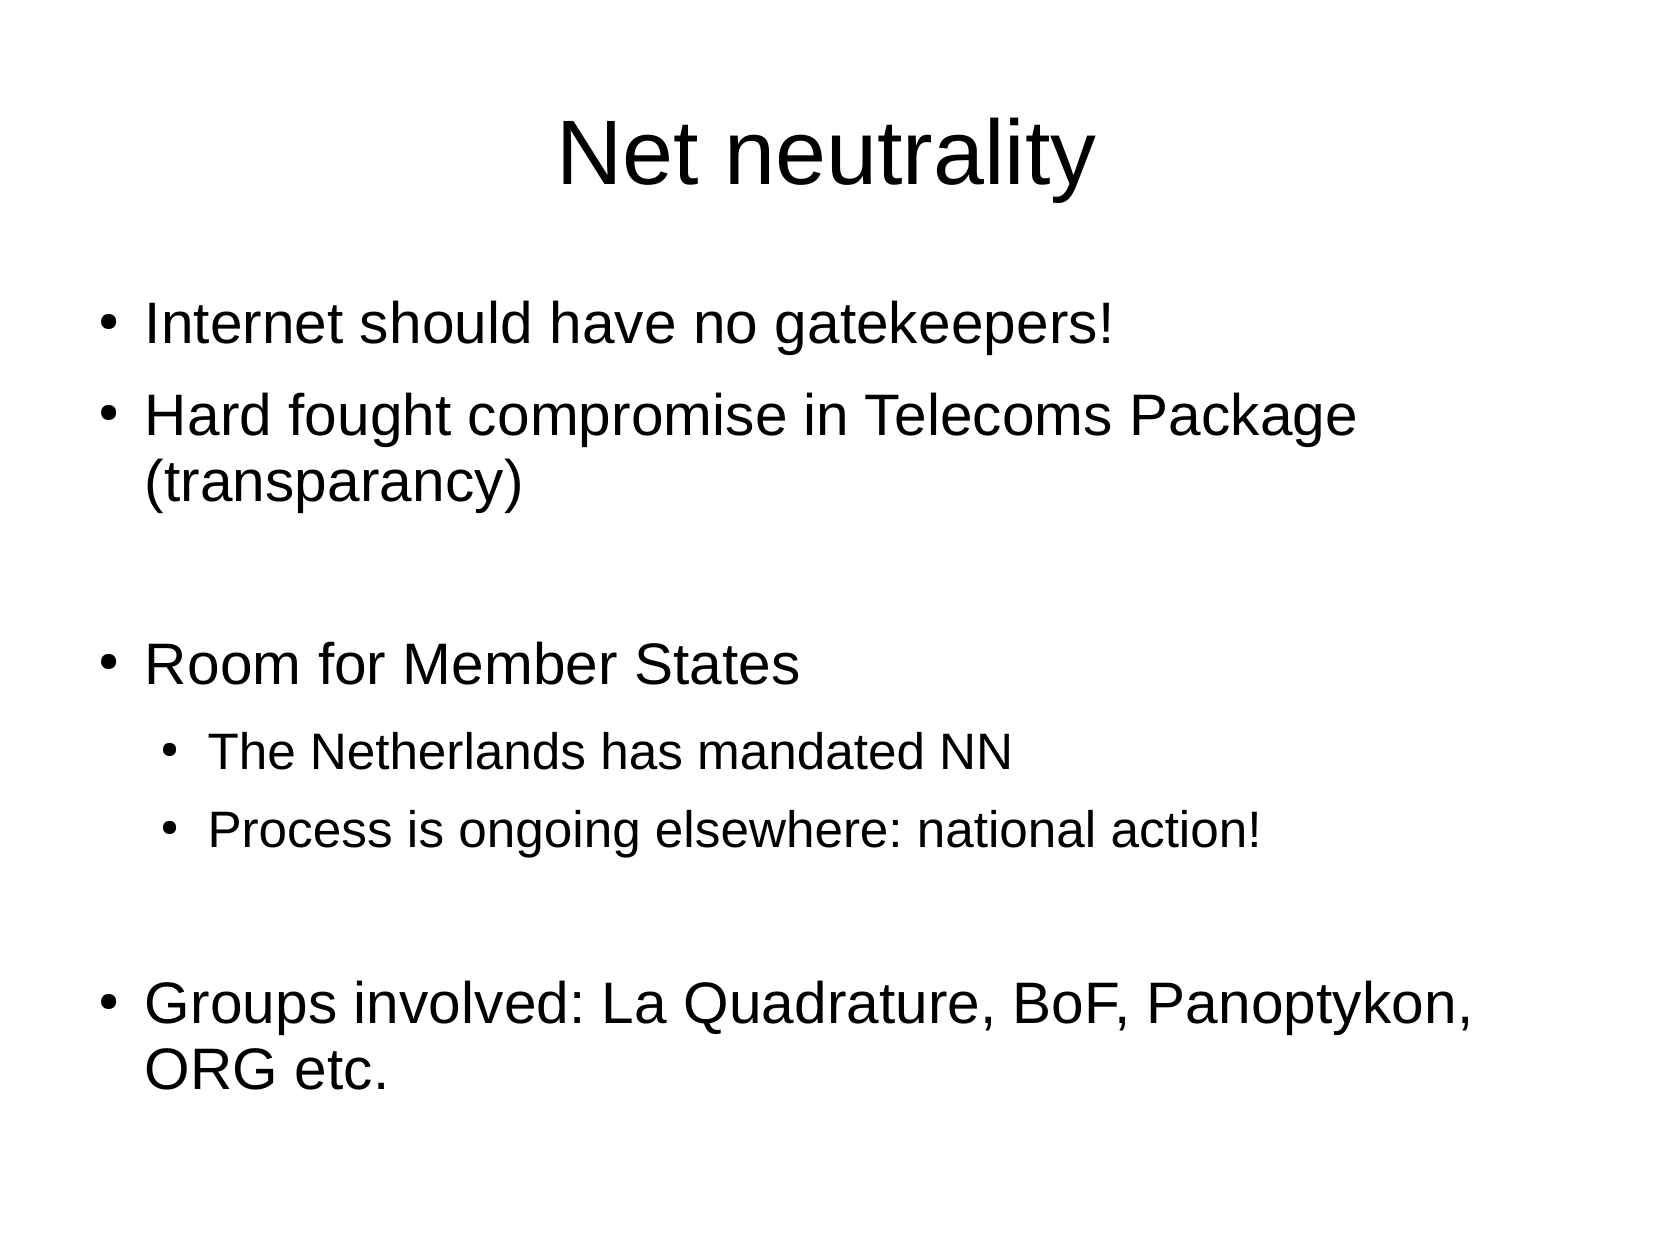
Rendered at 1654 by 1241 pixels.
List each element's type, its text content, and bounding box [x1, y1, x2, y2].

list Internet should have no gatekeepers! Hard fought compromise in Telecoms Package (transparancy) Room for Member States The Netherlands has mandated NN Process is ongoing elsewhere: national action! Groups involved: La Quadrature, BoF, Panoptykon, ORG etc. [82, 290, 1571, 1109]
title Net neutrality [82, 49, 1571, 257]
